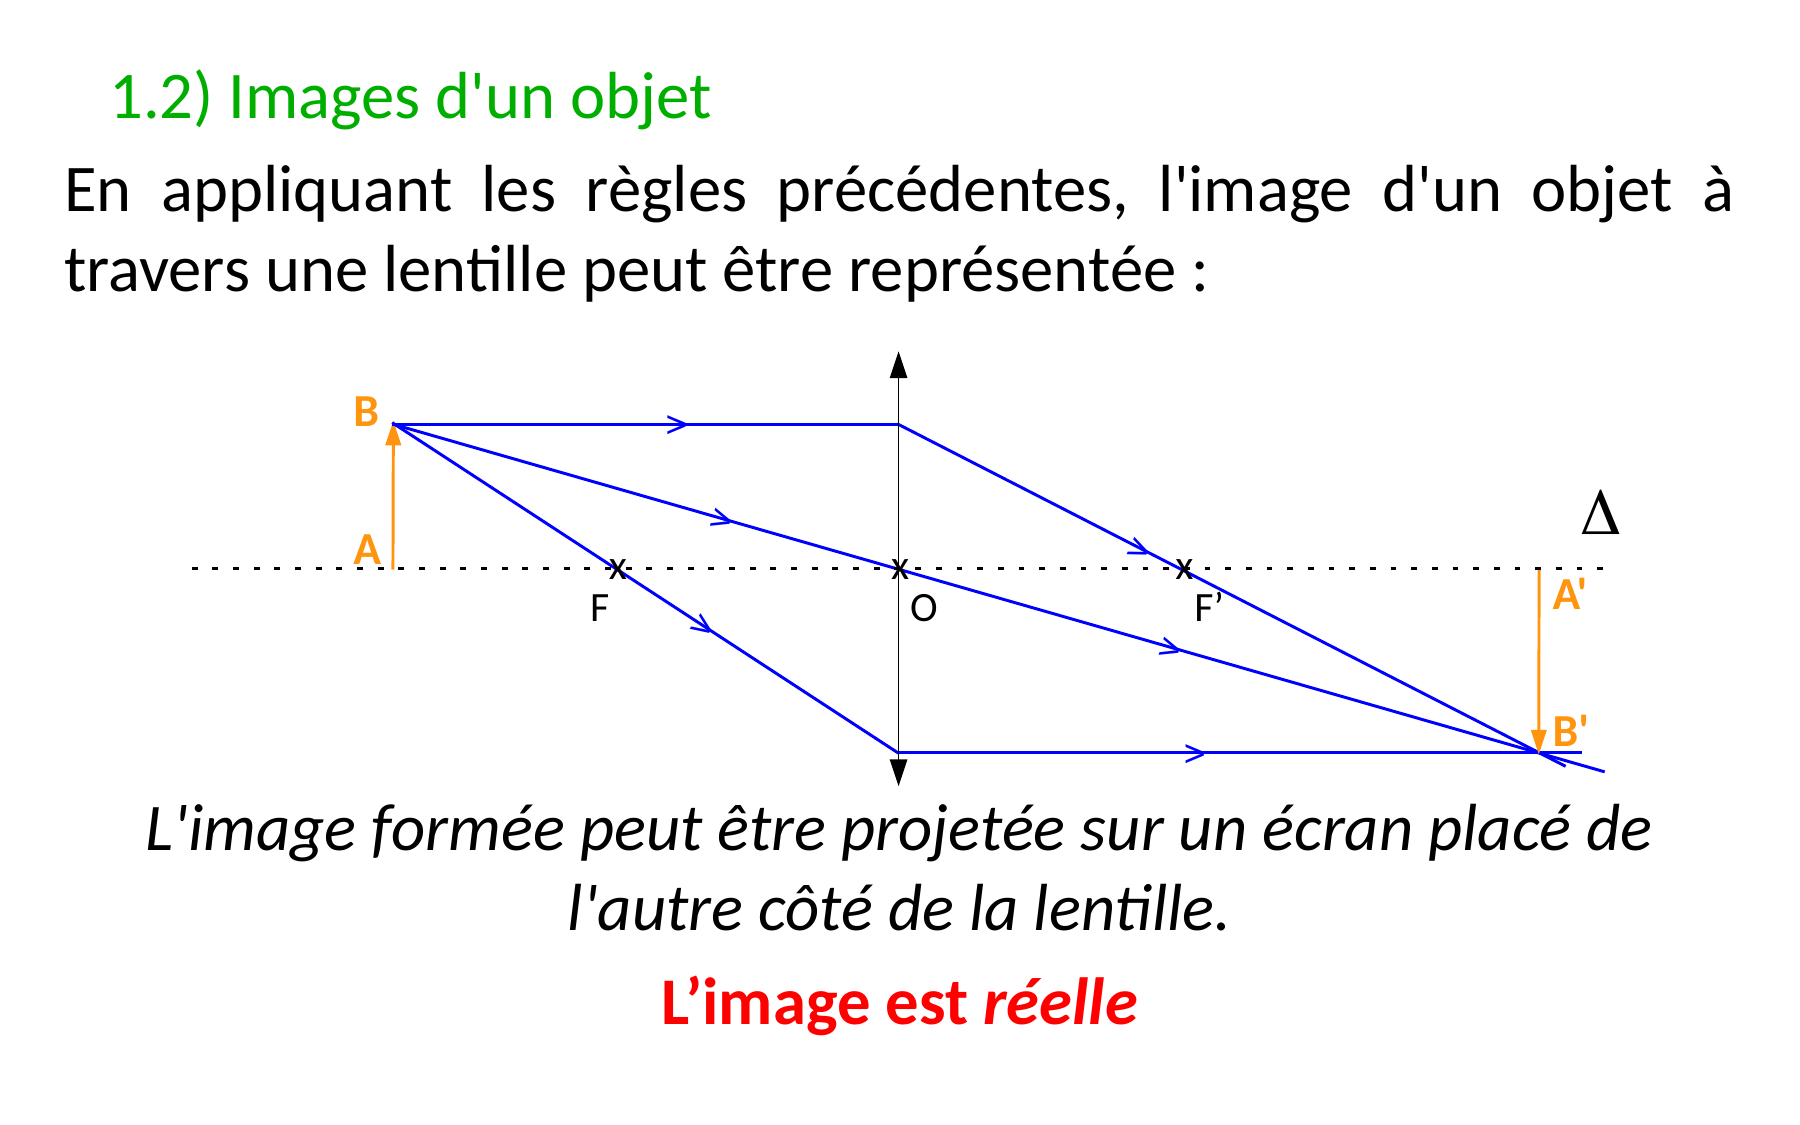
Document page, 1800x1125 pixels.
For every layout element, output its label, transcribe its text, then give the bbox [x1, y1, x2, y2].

text_box > [1102, 512, 1180, 592]
text_box x F [575, 541, 653, 640]
text_box x O [876, 541, 954, 640]
text_box > [1169, 724, 1232, 782]
text_box x F’ [1160, 541, 1239, 640]
text_box A' B' [1537, 567, 1620, 766]
text_box > [650, 395, 713, 453]
text_box > [663, 588, 746, 672]
text_box D [1566, 480, 1645, 579]
list 1.2) Images d'un objet En appliquant les règles précédentes, l'image d'un objet à travers une lentille peut être représentée : L'image formée peut être projetée sur un écran placé de l'autre côté de la lentille. L’image est réelle [49, 44, 1751, 1093]
text_box > [688, 484, 764, 558]
text_box B A [338, 385, 408, 584]
text_box > [1137, 613, 1210, 687]
